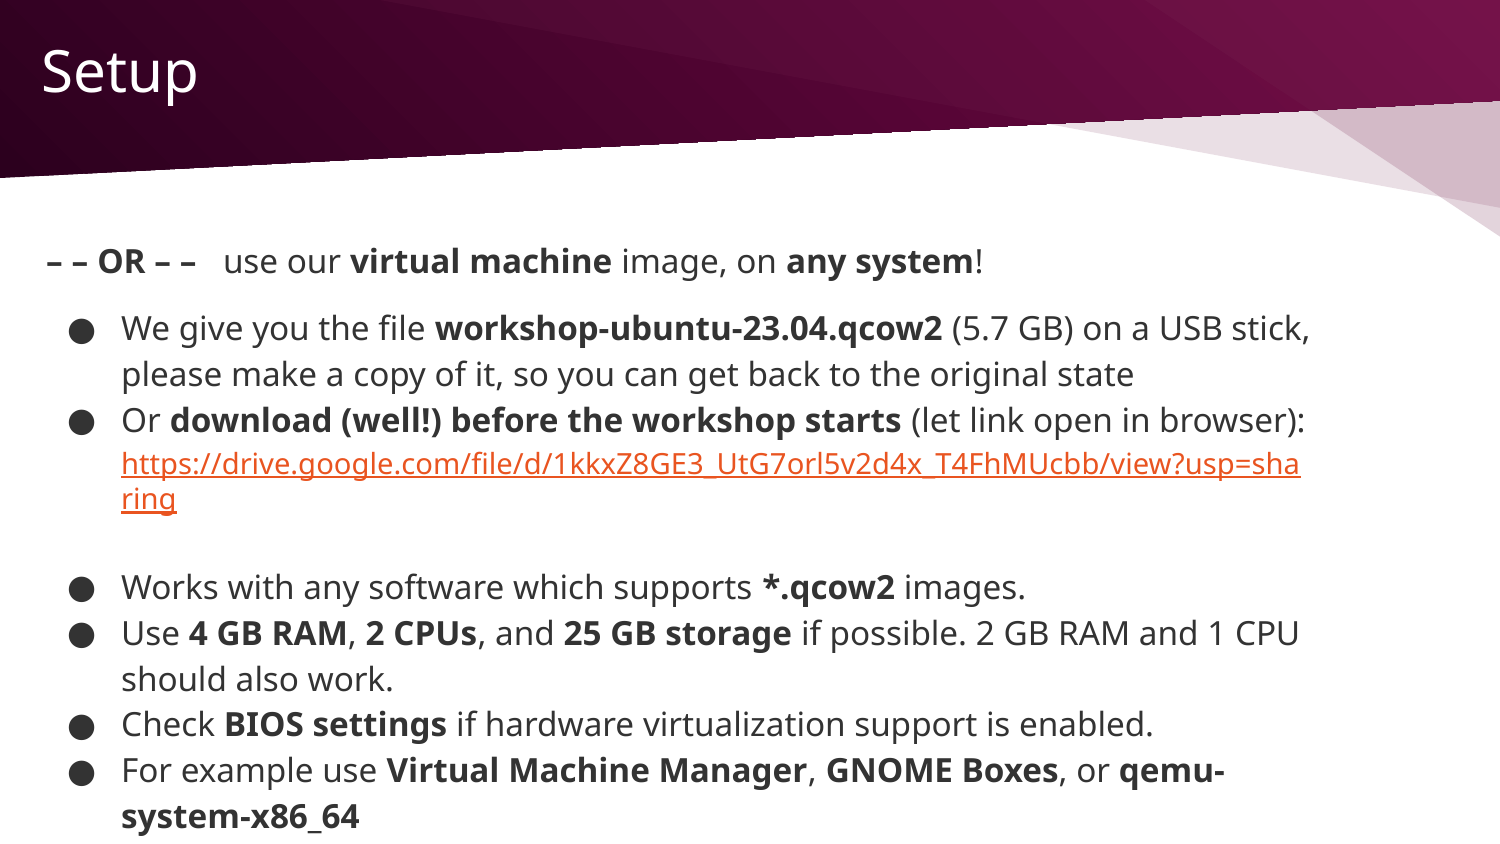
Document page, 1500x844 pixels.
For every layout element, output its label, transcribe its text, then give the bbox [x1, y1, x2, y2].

list – – OR – – use our virtual machine image, on any system! We give you the file workshop-ubuntu-23.04.qcow2 (5.7 GB) on a USB stick, please make a copy of it, so you can get back to the original state Or download (well!) before the workshop starts (let link open in browser): https://drive.google.com/file/d/1kkxZ8GE3_UtG7orl5v2d4x_T4FhMUcbb/view?usp=sharing Works with any software which supports *.qcow2 images. Use 4 GB RAM, 2 CPUs, and 25 GB storage if possible. 2 GB RAM and 1 CPU should also work. Check BIOS settings if hardware virtualization support is enabled. For example use Virtual Machine Manager, GNOME Boxes, or qemu-system-x86_64 [35, 229, 1324, 789]
title Setup [41, 5, 1336, 134]
